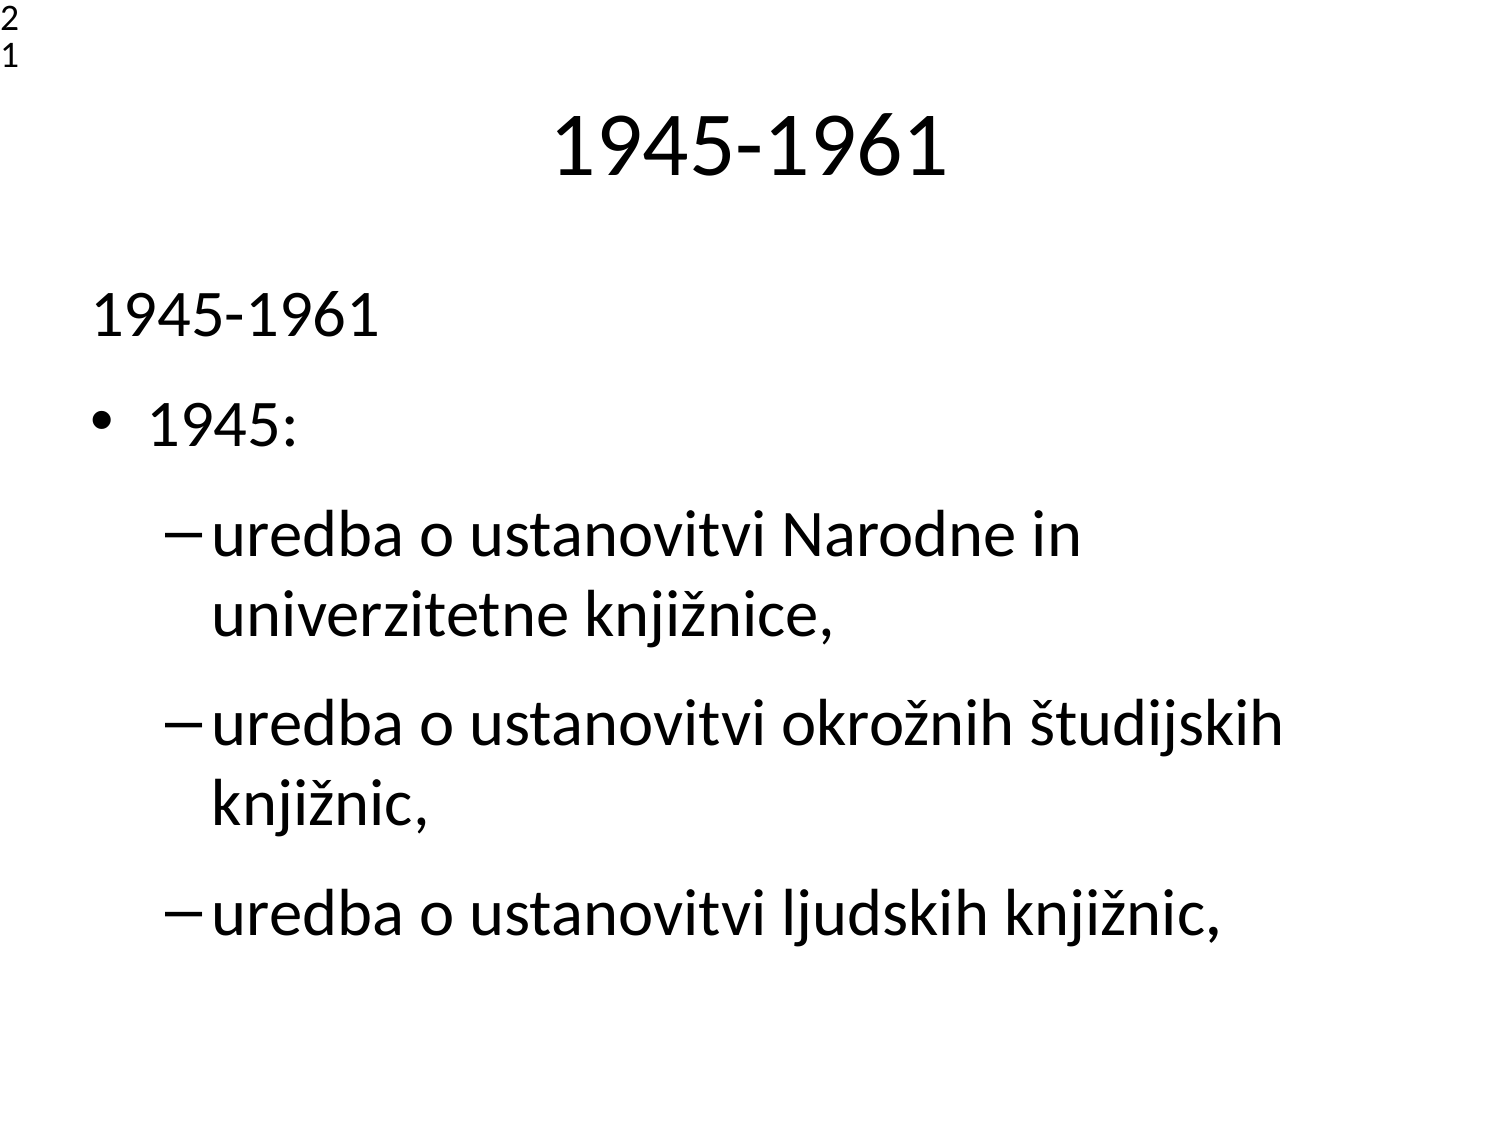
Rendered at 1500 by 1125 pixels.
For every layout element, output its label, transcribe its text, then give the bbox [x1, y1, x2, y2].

title 1945-1961 [75, 45, 1425, 233]
list 1945-1961 1945: uredba o ustanovitvi Narodne in univerzitetne knjižnice, uredba o ustanovitvi okrožnih študijskih knjižnic, uredba o ustanovitvi ljudskih knjižnic, [75, 262, 1425, 1005]
